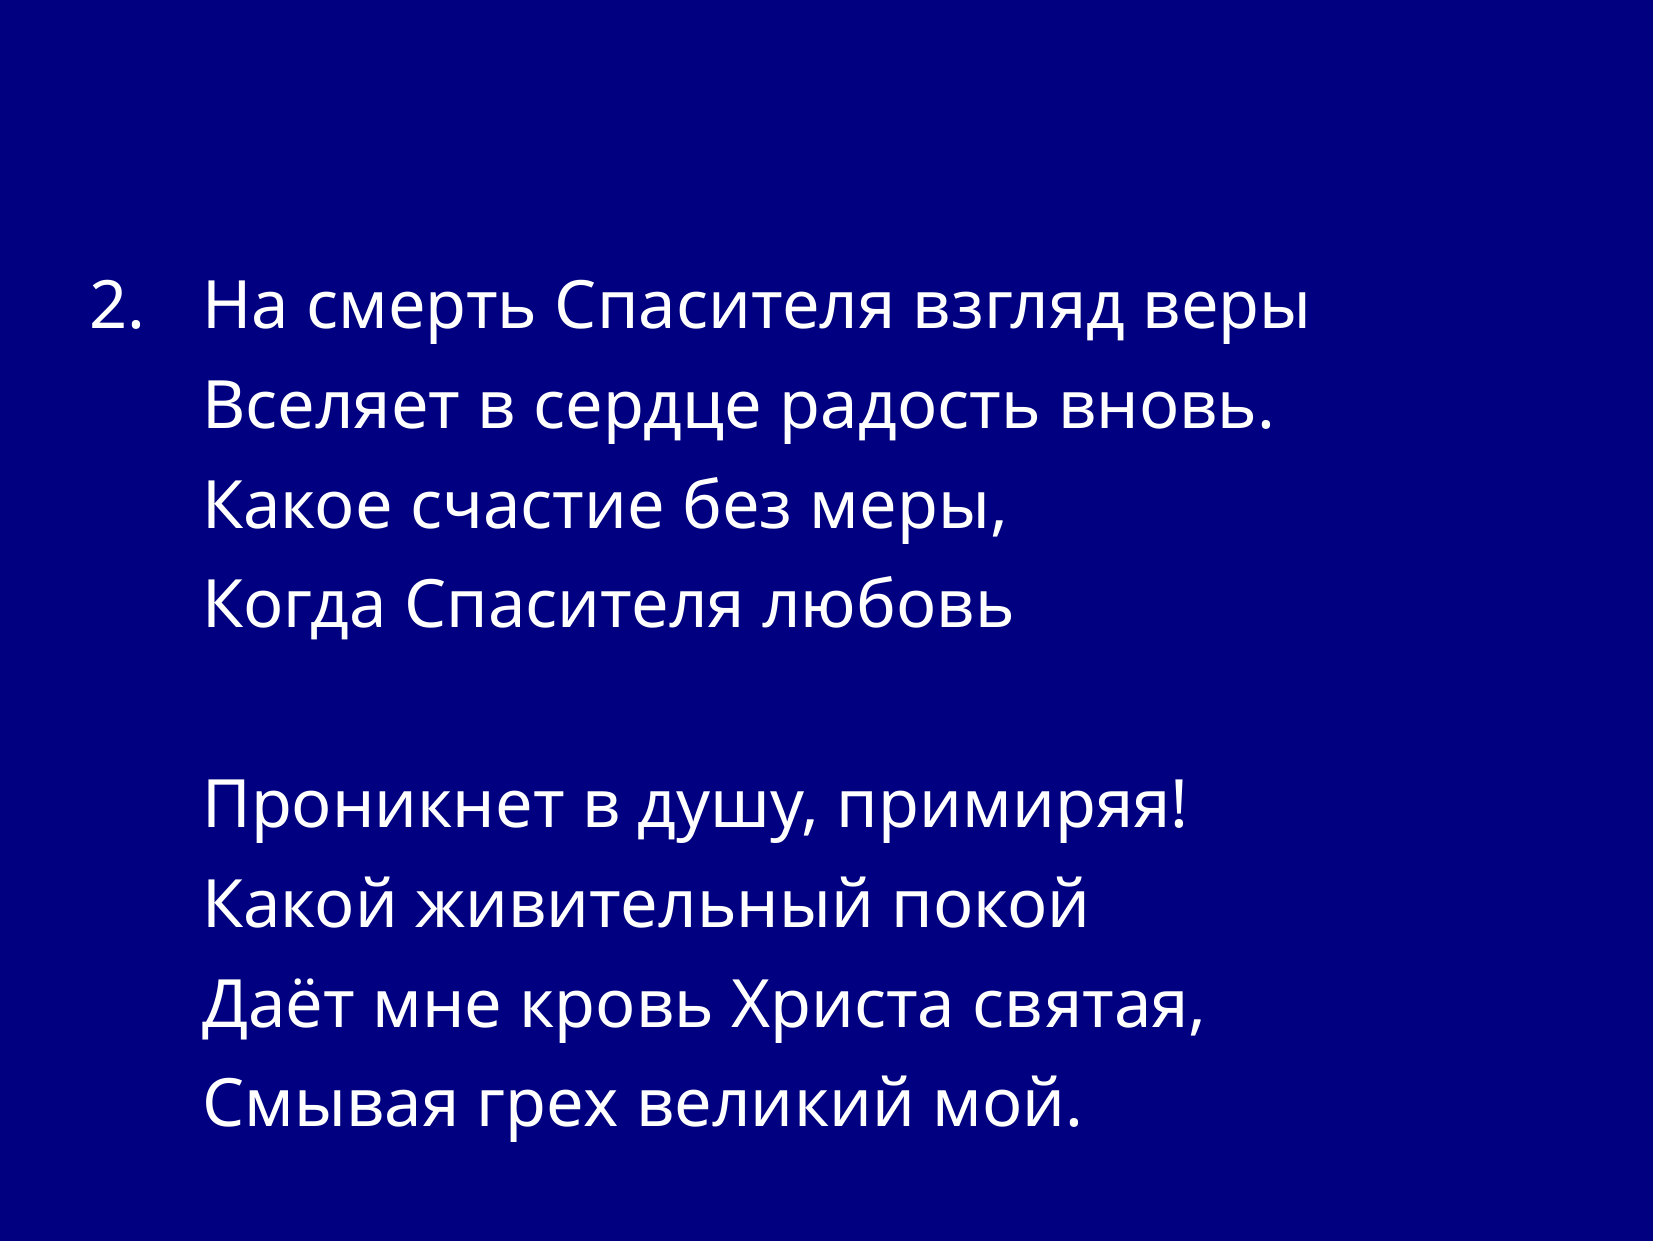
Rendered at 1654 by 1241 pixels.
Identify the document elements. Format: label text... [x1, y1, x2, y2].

text_box 2. На смерть Спасителя взгляд веры Вселяет в сердце радость вновь. Какое счастие без меры, Когда Спасителя любовь Проникнет в душу, примиряя! Какой живительный покой Даёт мне кровь Христа святая, Смывая грех великий мой. [75, 150, 1576, 1163]
